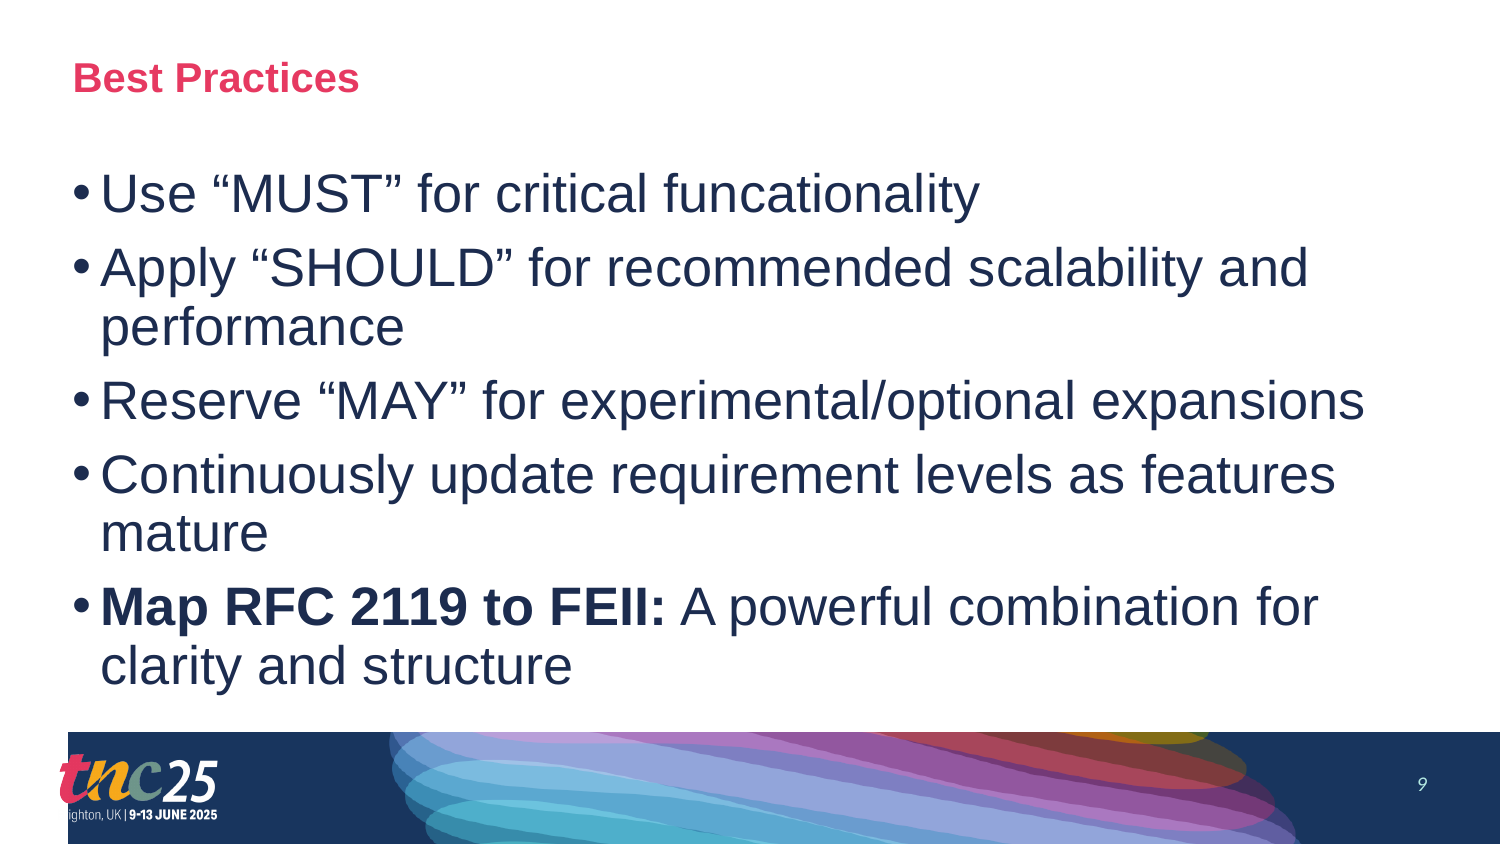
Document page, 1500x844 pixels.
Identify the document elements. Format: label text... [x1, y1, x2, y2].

list Use “MUST” for critical funcationality Apply “SHOULD” for recommended scalability and performance Reserve “MAY” for experimental/optional expansions Continuously update requirement levels as features mature Map RFC 2119 to FEII: A powerful combination for clarity and structure [57, 158, 1443, 709]
picture [57, 754, 218, 824]
title Best Practices [57, 21, 1442, 136]
picture [344, 732, 1500, 844]
